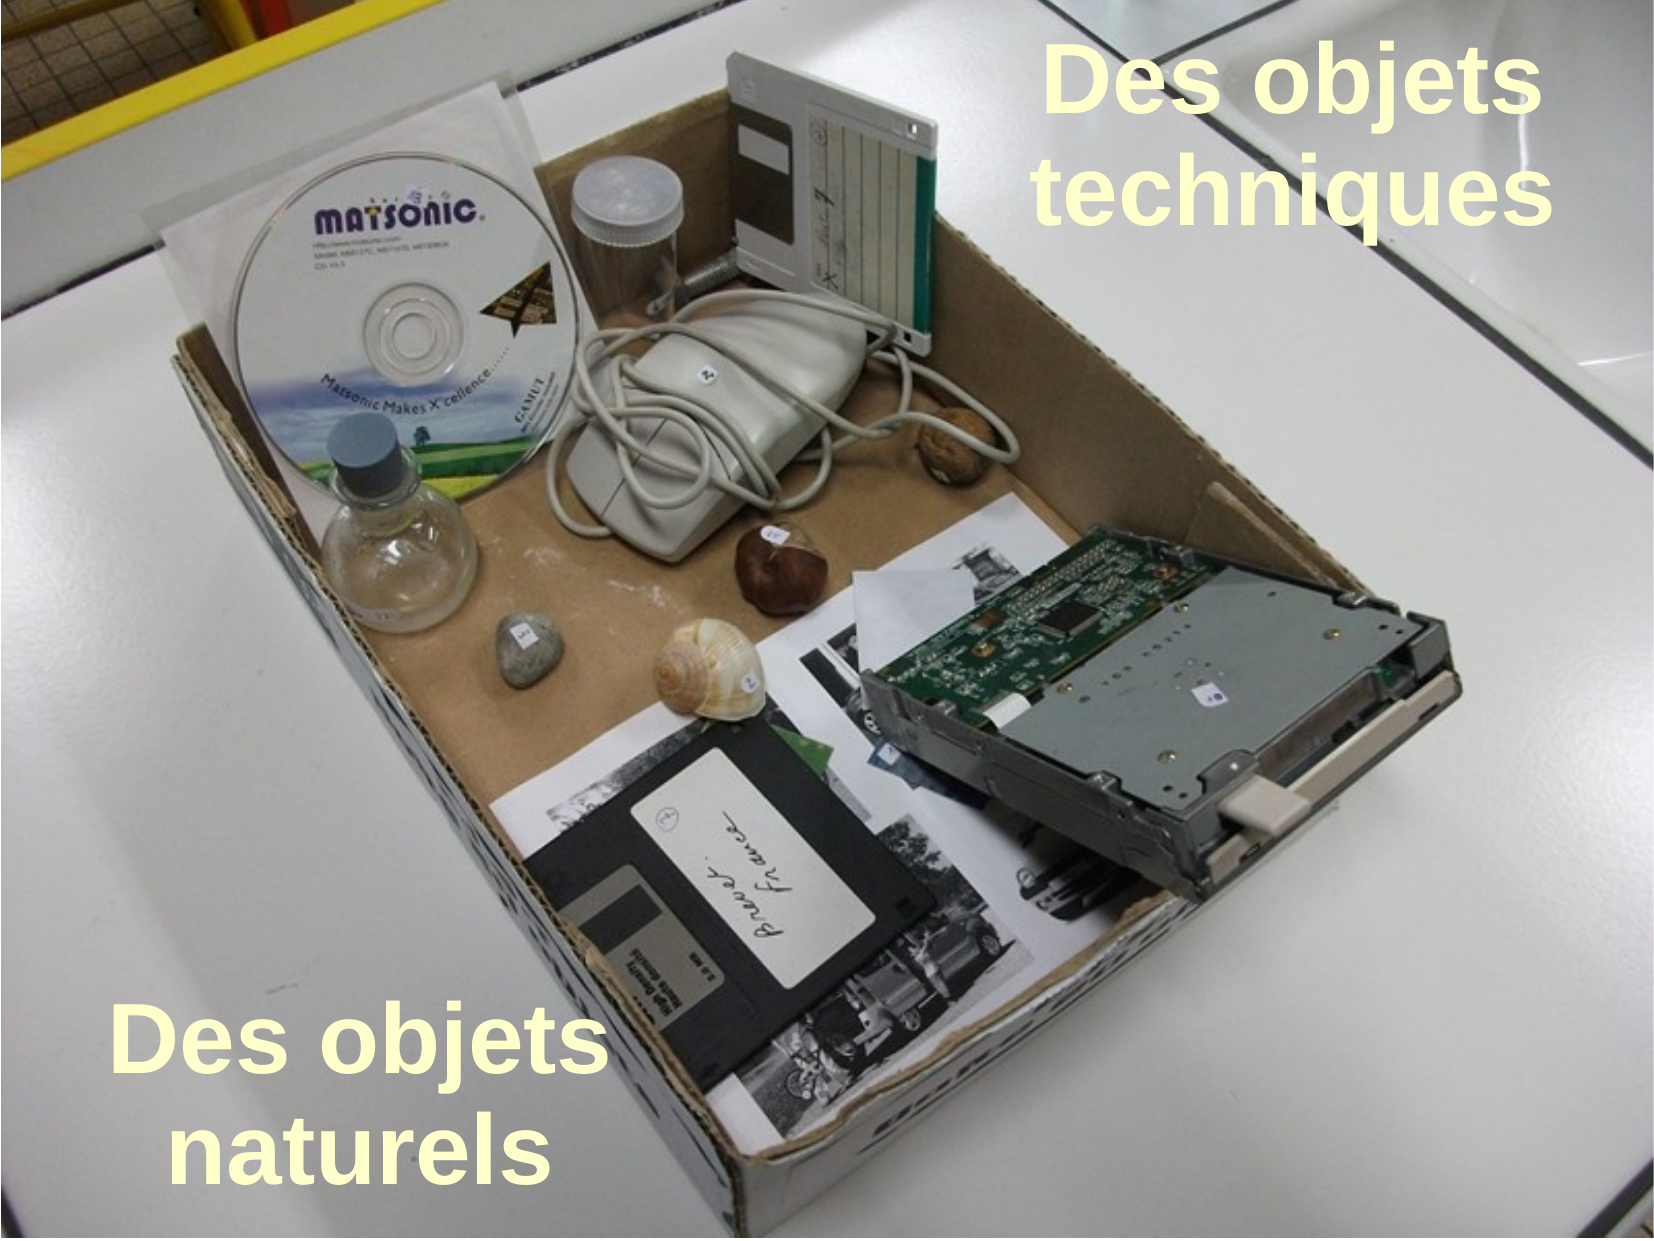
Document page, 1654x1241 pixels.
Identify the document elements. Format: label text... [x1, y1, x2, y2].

title Des objets naturels [0, 974, 721, 1211]
picture [1, 0, 1654, 1238]
title Des objets techniques [933, 0, 1654, 266]
